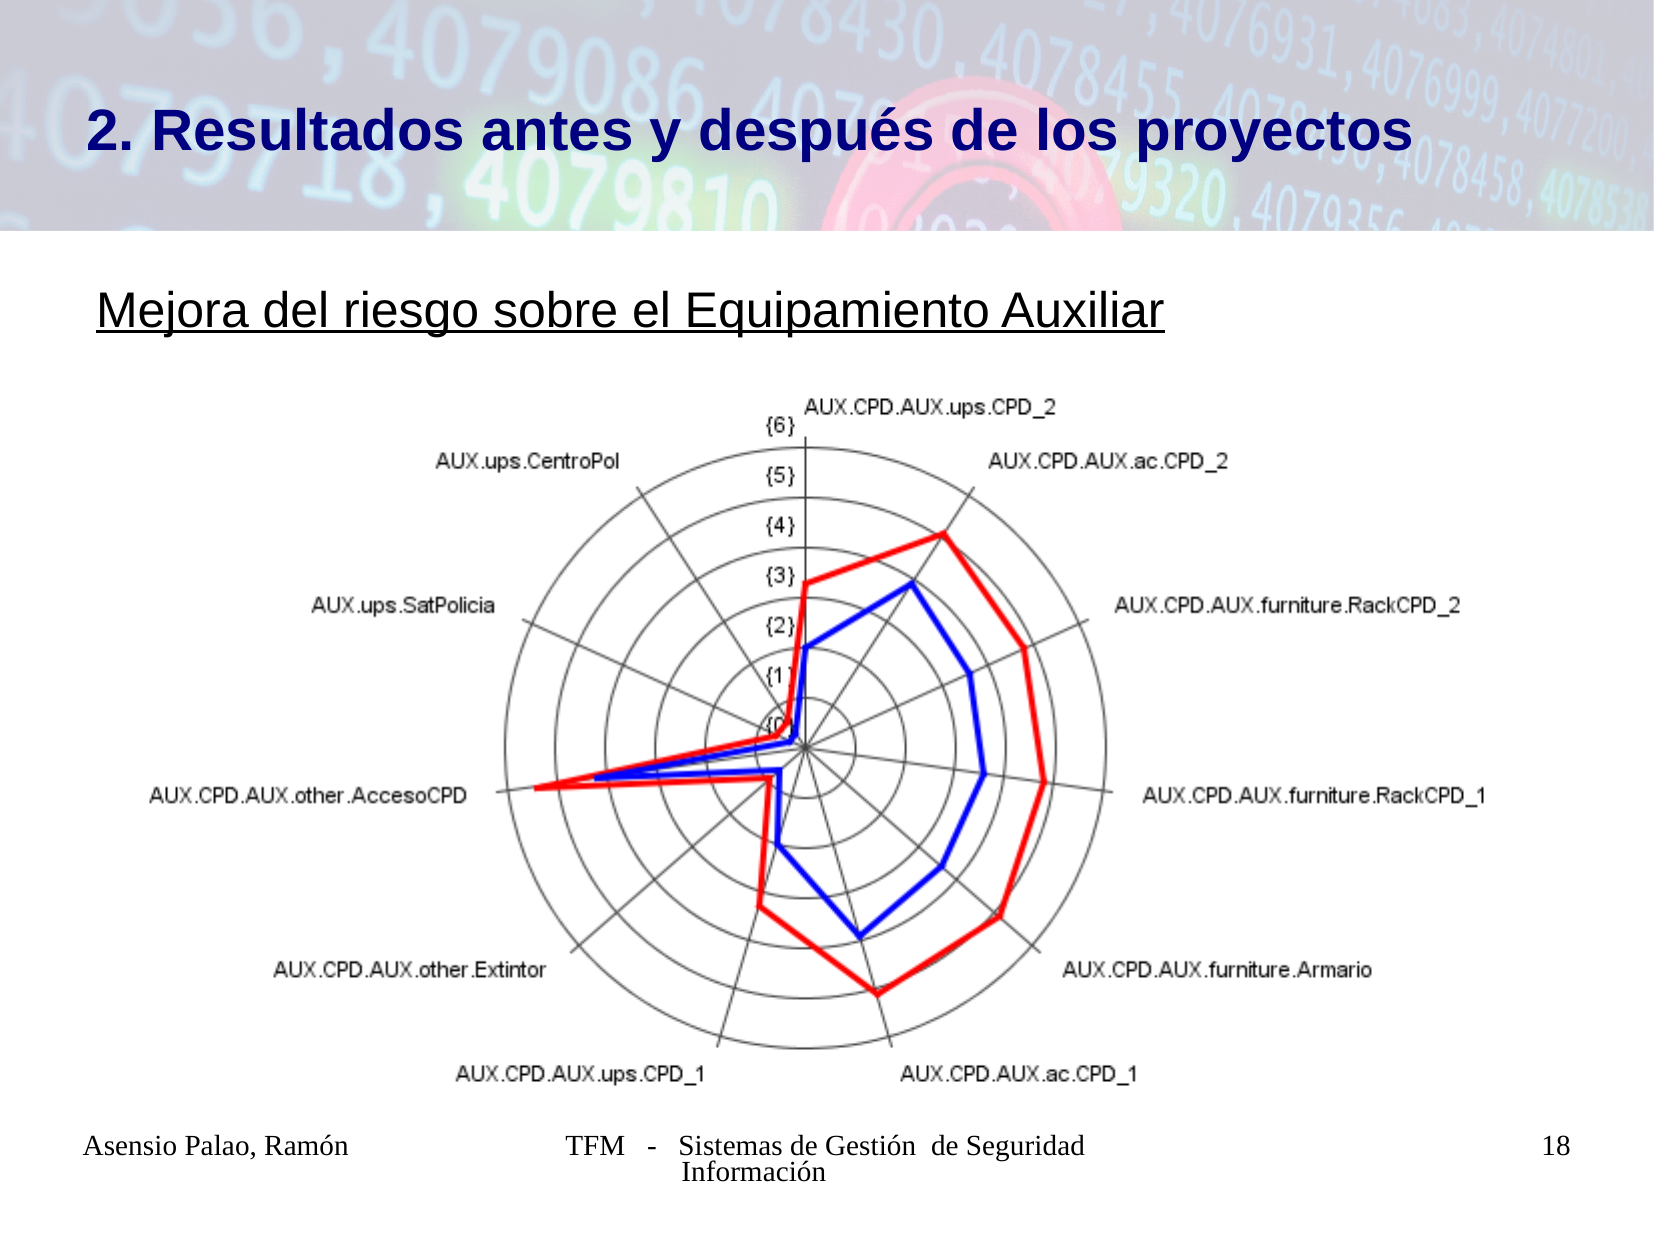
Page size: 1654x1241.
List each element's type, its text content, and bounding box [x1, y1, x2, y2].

text_box 2. Resultados antes y después de los proyectos [71, 90, 1654, 226]
text_box Mejora del riesgo sobre el Equipamiento Auxiliar [81, 274, 1606, 1241]
picture [0, 0, 1654, 1241]
picture [120, 363, 1516, 1111]
